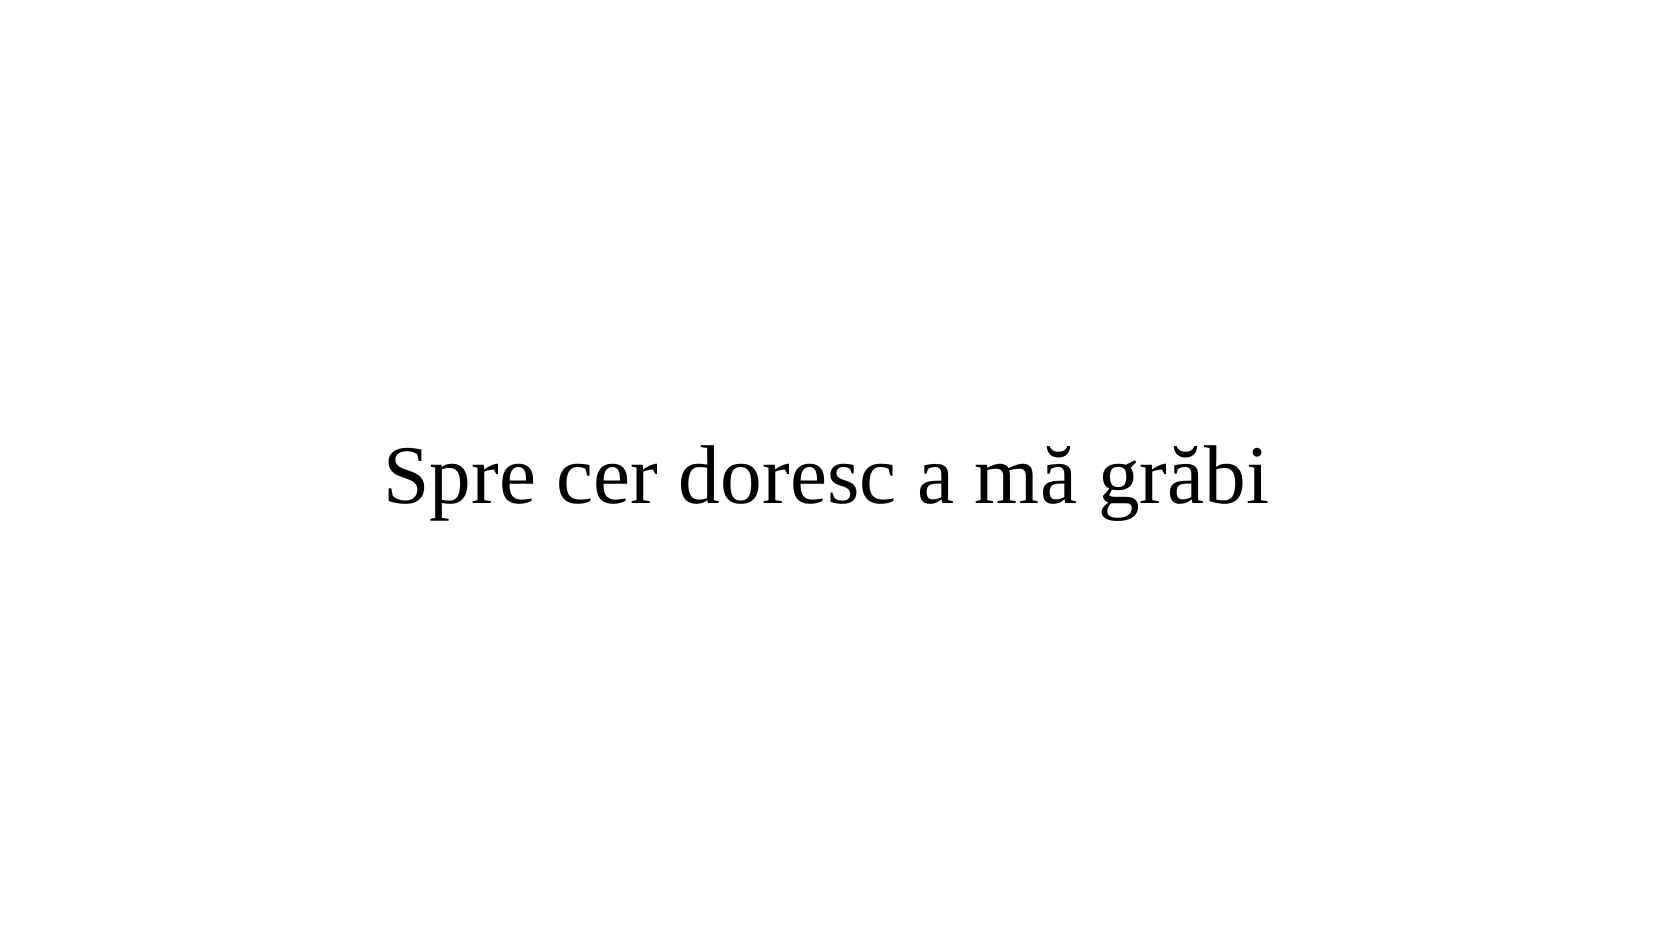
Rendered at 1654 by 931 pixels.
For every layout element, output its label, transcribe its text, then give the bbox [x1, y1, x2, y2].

title Spre cer doresc a mă grăbi [165, 420, 1489, 521]
